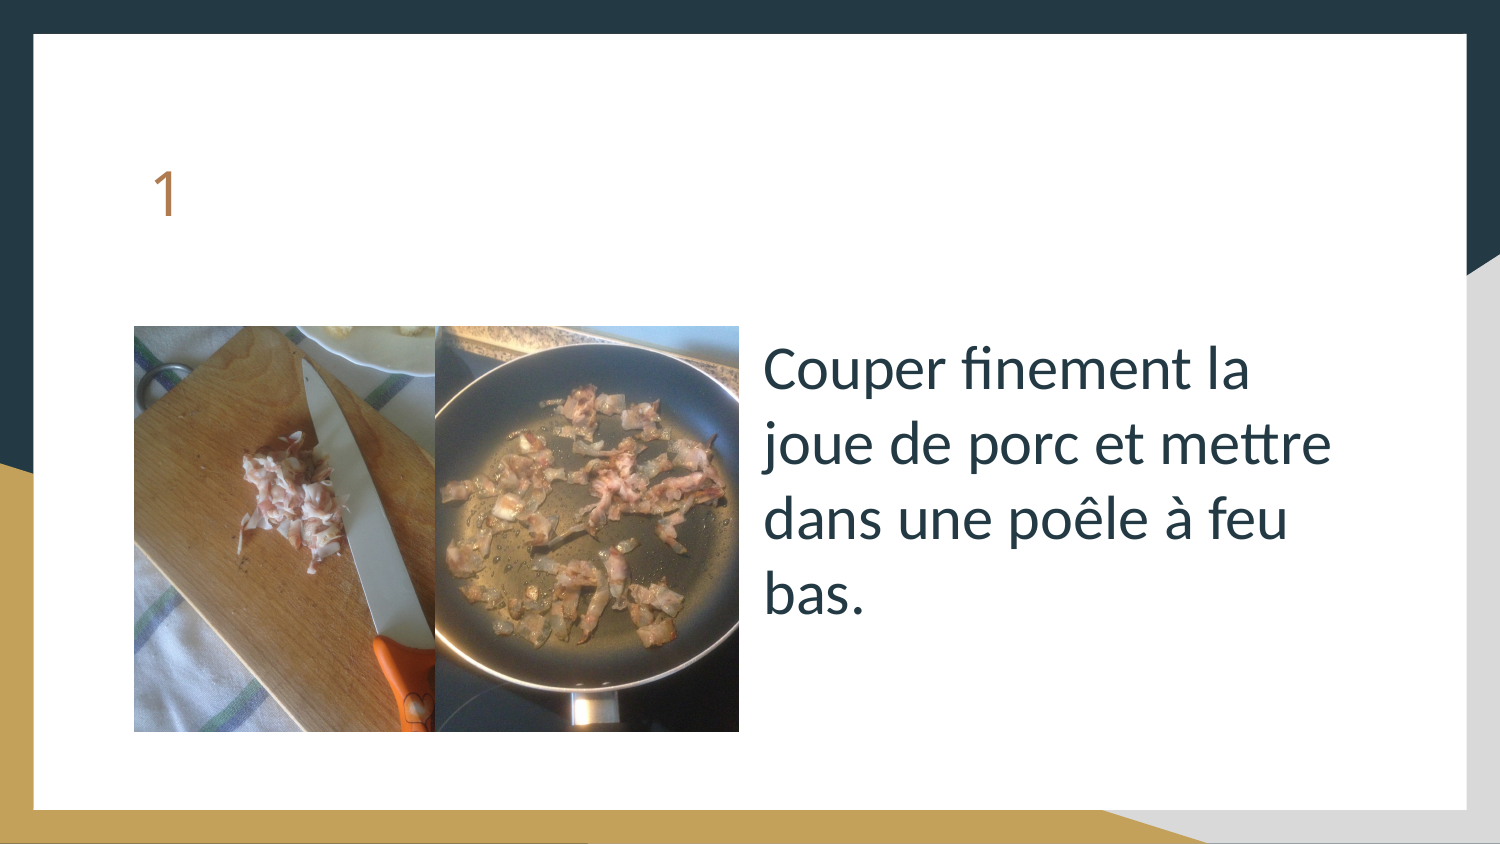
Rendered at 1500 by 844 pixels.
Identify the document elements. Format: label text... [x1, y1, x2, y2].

title 1 [134, 138, 1366, 296]
picture [134, 326, 739, 732]
list Couper finement la joue de porc et mettre dans une poêle à feu bas. [748, 311, 1354, 714]
